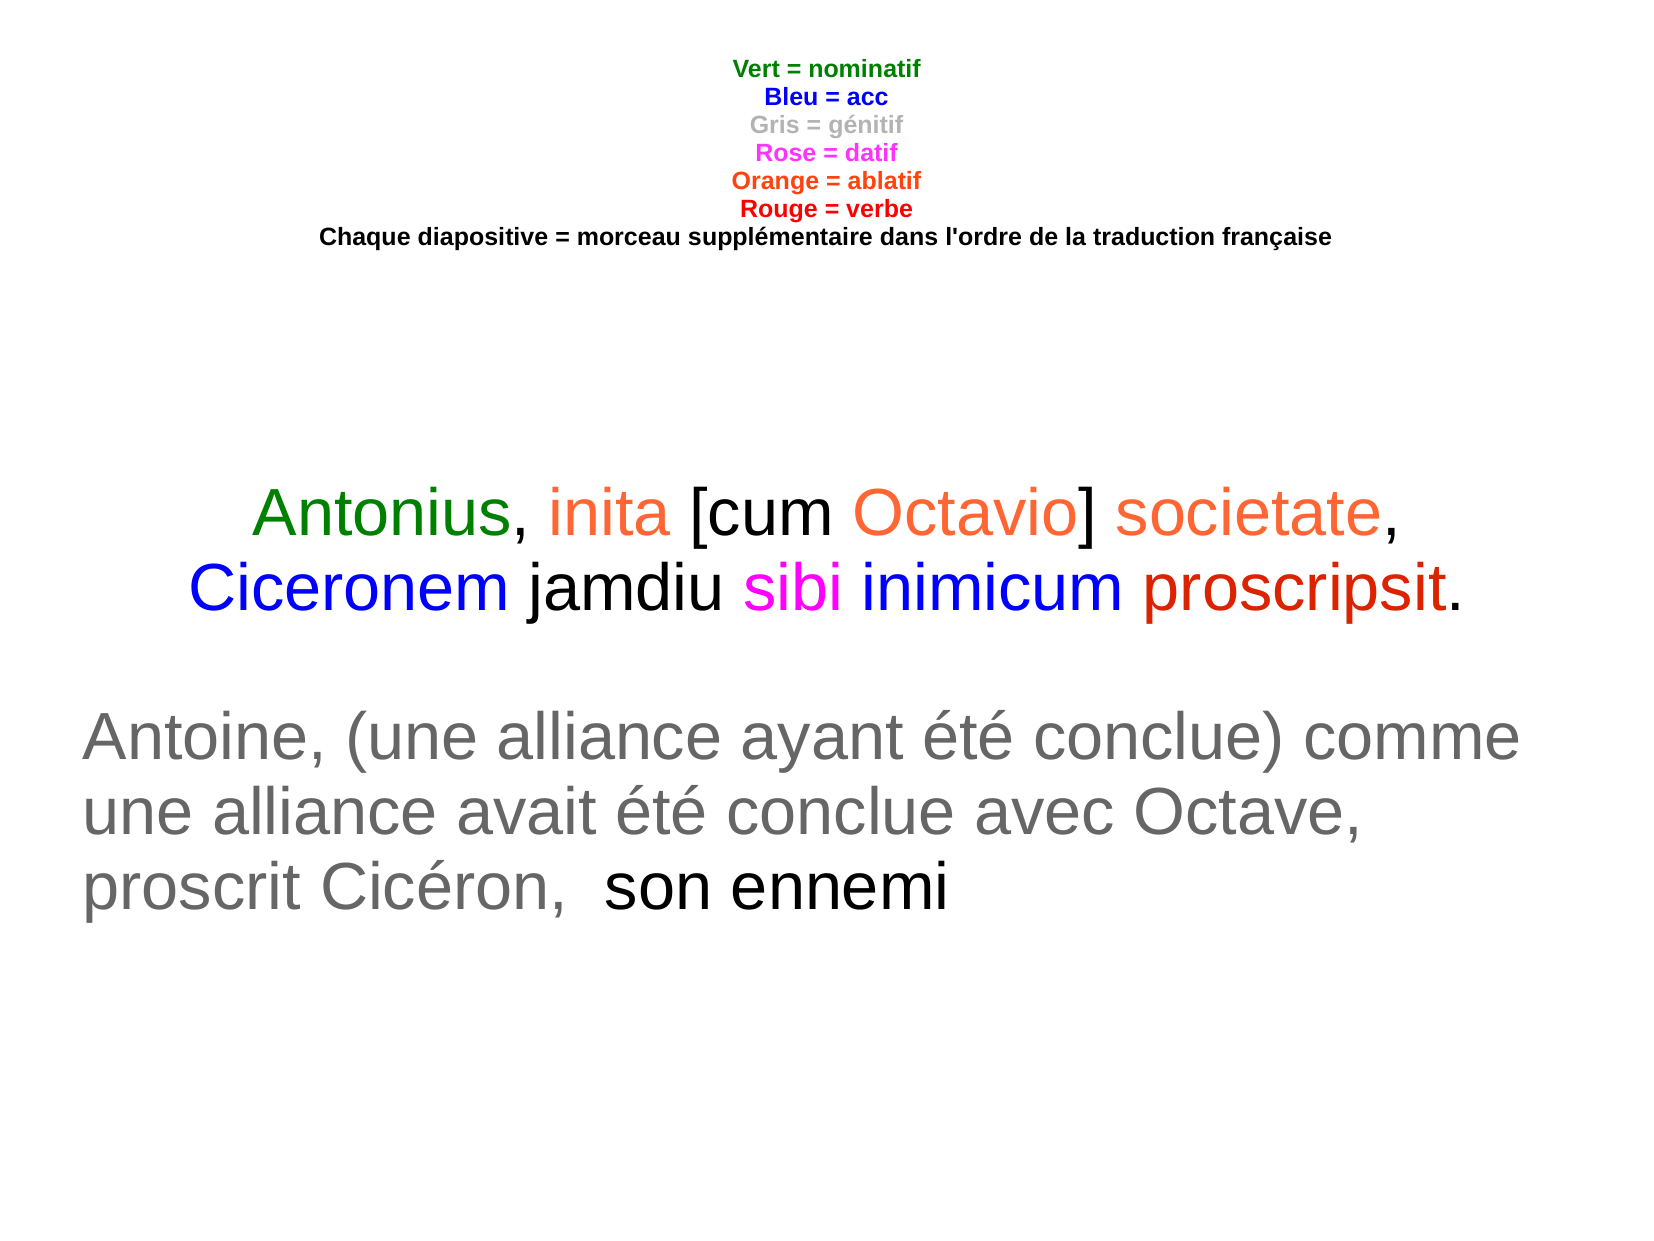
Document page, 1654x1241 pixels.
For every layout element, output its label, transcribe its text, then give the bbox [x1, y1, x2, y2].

subtitle Antonius, inita [cum Octavio] societate, Ciceronem jamdiu sibi inimicum proscripsit. Antoine, (une alliance ayant été conclue) comme une alliance avait été conclue avec Octave, proscrit Cicéron, son ennemi [82, 290, 1571, 1109]
title Vert = nominatif Bleu = acc Gris = génitif Rose = datif Orange = ablatif Rouge = verbe Chaque diapositive = morceau supplémentaire dans l'ordre de la traduction française [82, 49, 1571, 257]
